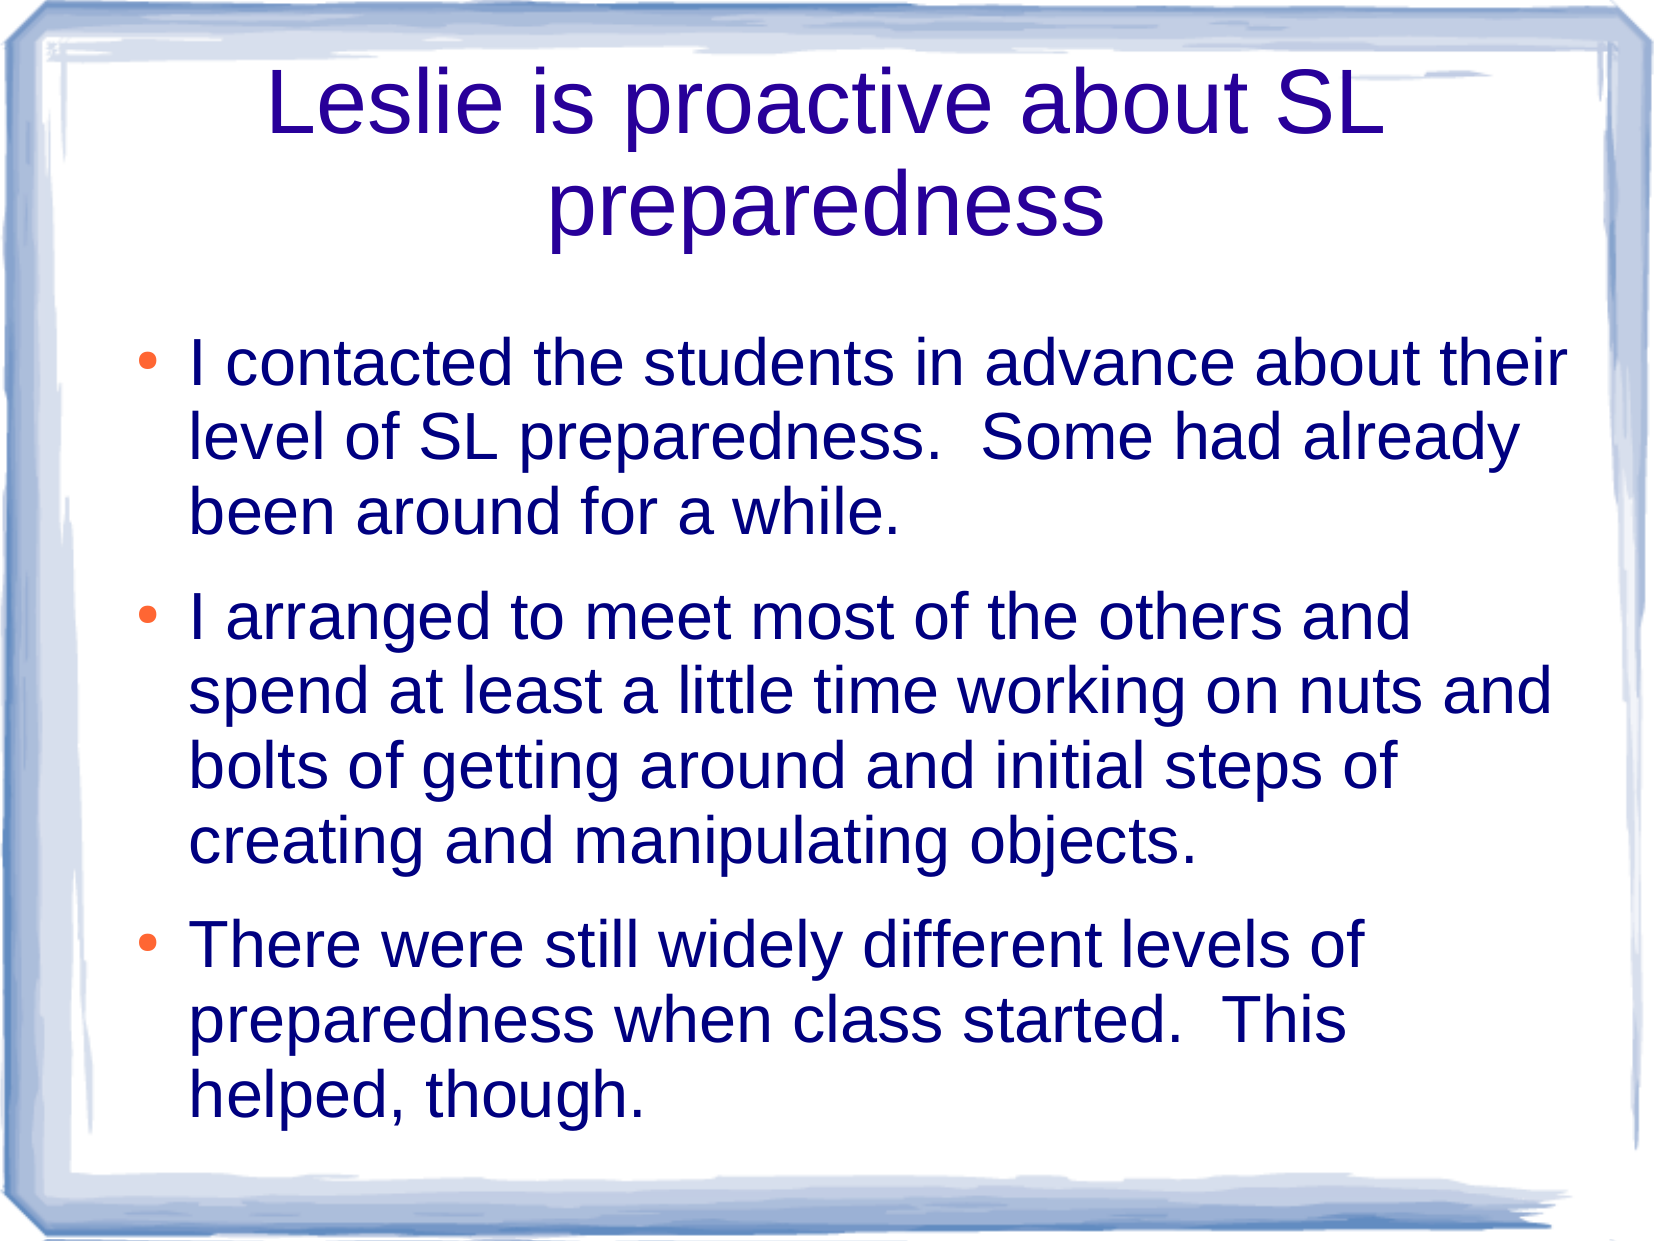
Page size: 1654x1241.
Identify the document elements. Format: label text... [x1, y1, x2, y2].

picture [0, 0, 1654, 1241]
title Leslie is proactive about SL preparedness [82, 49, 1571, 257]
list I contacted the students in advance about their level of SL preparedness. Some had already been around for a while. I arranged to meet most of the others and spend at least a little time working on nuts and bolts of getting around and initial steps of creating and manipulating objects. There were still widely different levels of preparedness when class started. This helped, though. [118, 324, 1571, 1132]
